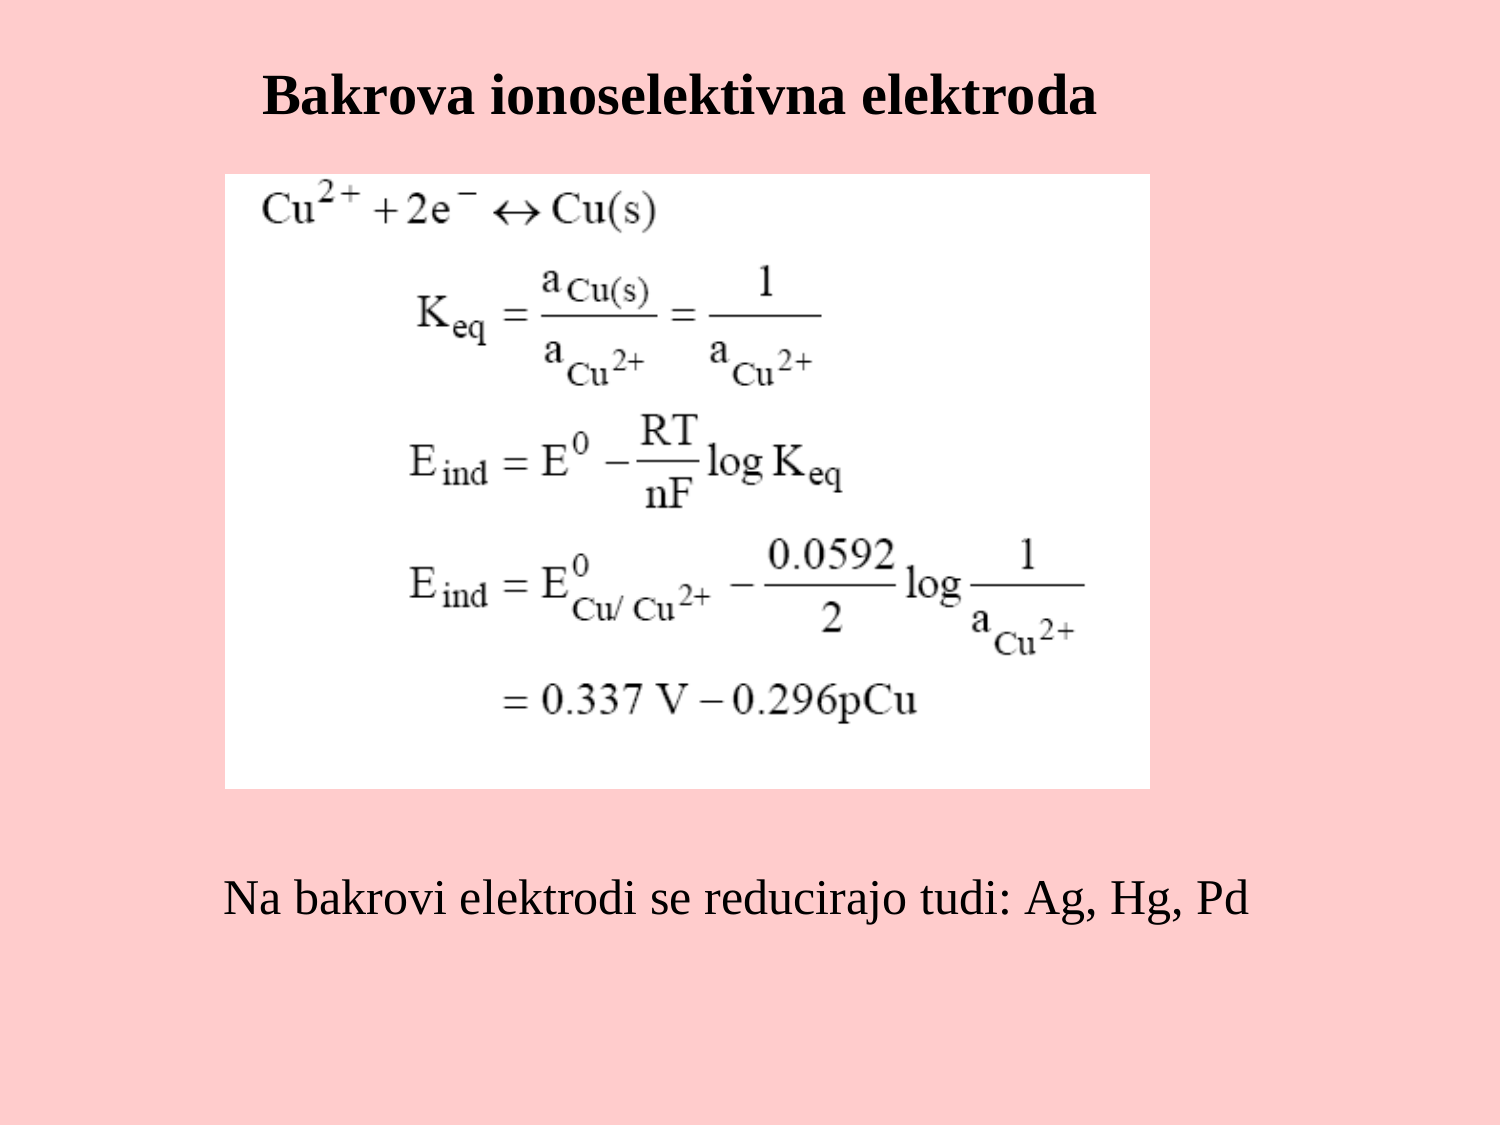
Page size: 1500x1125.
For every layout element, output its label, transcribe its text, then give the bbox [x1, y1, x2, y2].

picture [225, 174, 1150, 790]
text_box Bakrova ionoselektivna elektroda [247, 48, 1114, 134]
text_box Na bakrovi elektrodi se reducirajo tudi: Ag, Hg, Pd [208, 856, 1278, 933]
